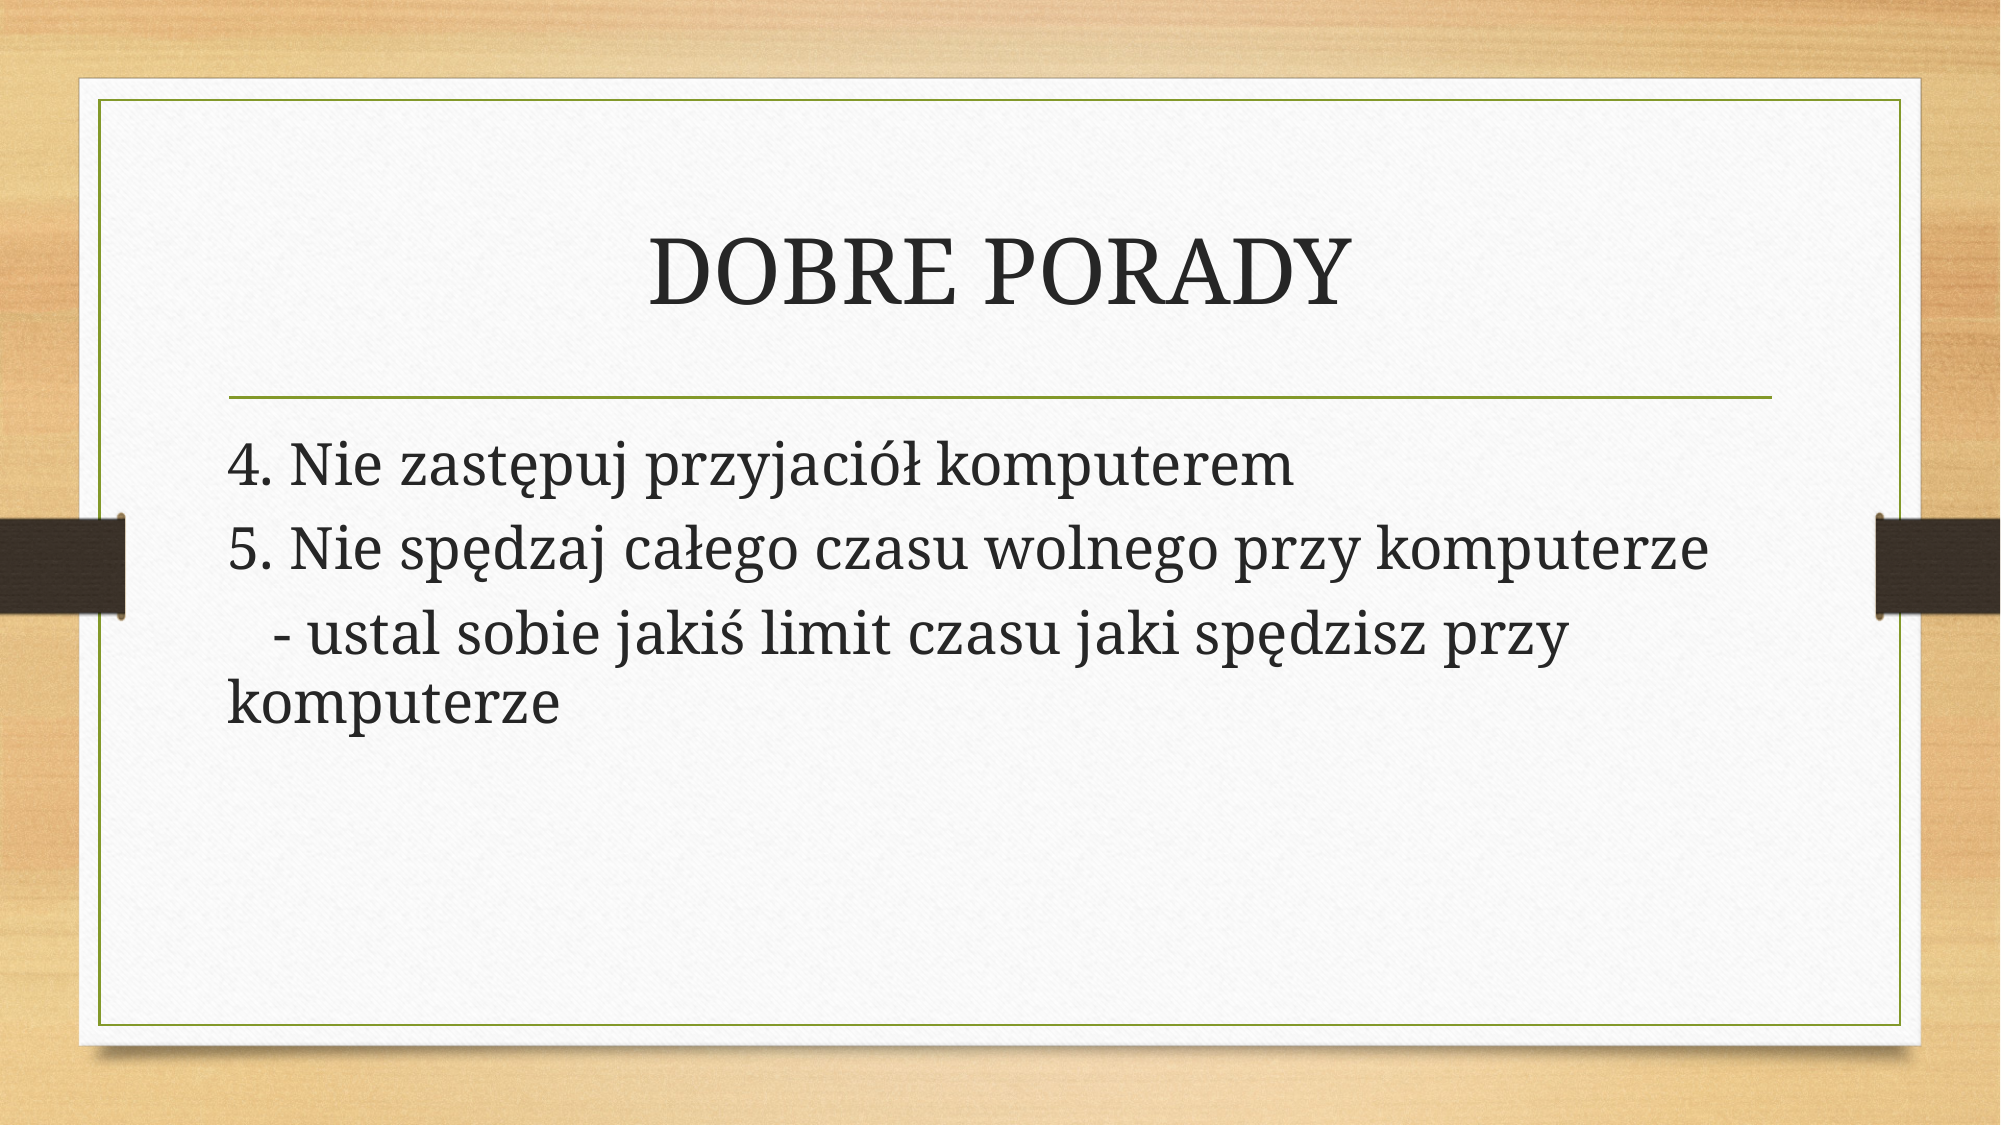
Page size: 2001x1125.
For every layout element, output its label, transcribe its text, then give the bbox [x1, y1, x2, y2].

title DOBRE PORADY [212, 161, 1788, 376]
list 4. Nie zastępuj przyjaciół komputerem 5. Nie spędzaj całego czasu wolnego przy komputerze - ustal sobie jakiś limit czasu jaki spędzisz przy komputerze [212, 419, 1788, 964]
